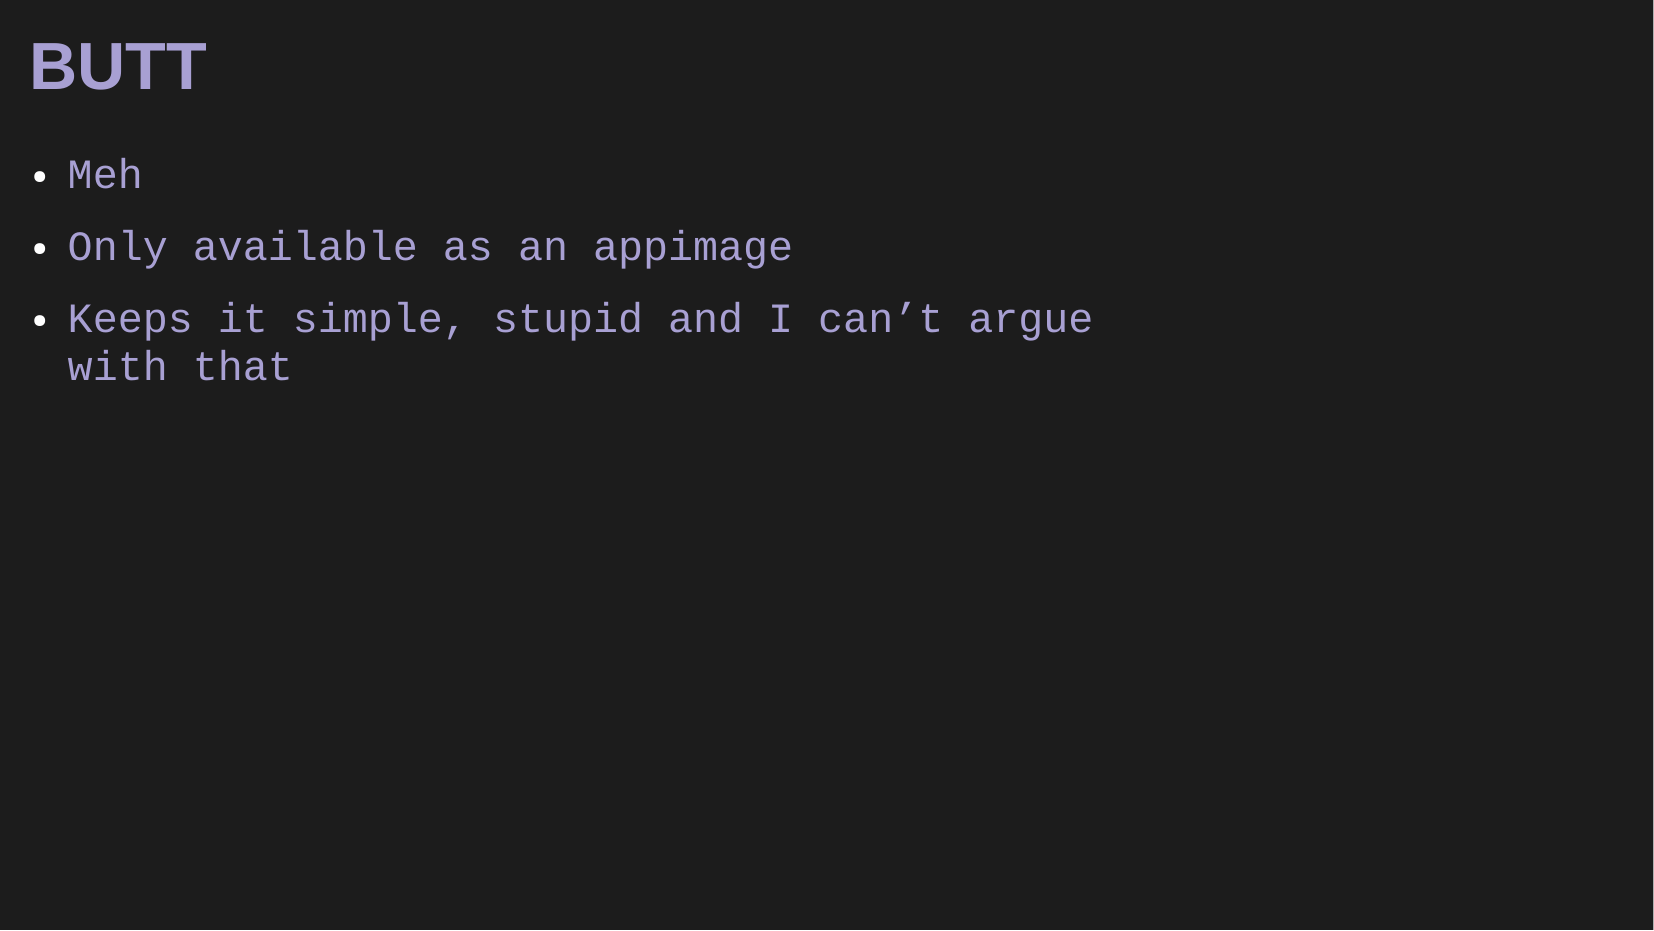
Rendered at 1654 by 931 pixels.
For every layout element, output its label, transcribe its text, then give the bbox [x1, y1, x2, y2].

title BUTT [29, 29, 1123, 104]
text_box Meh Only available as an appimage Keeps it simple, stupid and I can’t argue with that [17, 146, 1123, 414]
